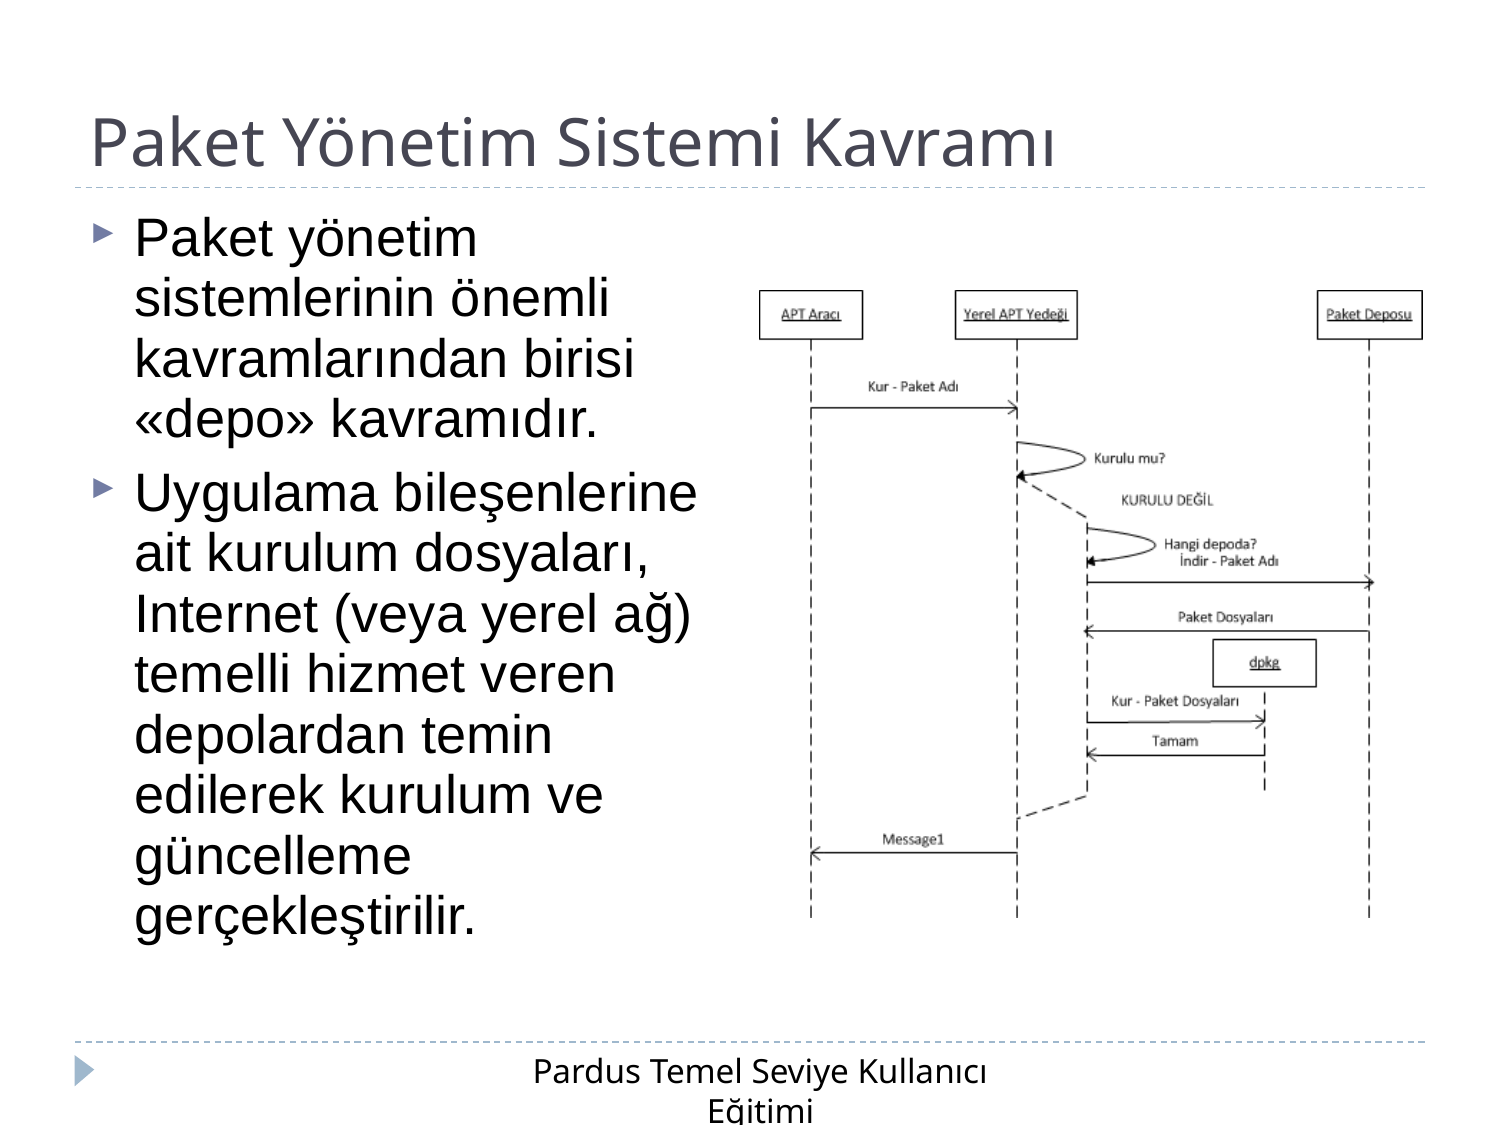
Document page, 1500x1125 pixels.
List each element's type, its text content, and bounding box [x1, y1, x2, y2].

picture [759, 290, 1423, 919]
title Paket Yönetim Sistemi Kavramı [75, 37, 1425, 188]
list Paket yönetim sistemlerinin önemli kavramlarından birisi «depo» kavramıdır. Uygulama bileşenlerine ait kurulum dosyaları, Internet (veya yerel ağ) temelli hizmet veren depolardan temin edilerek kurulum ve güncelleme gerçekleştirilir. [75, 200, 738, 1010]
